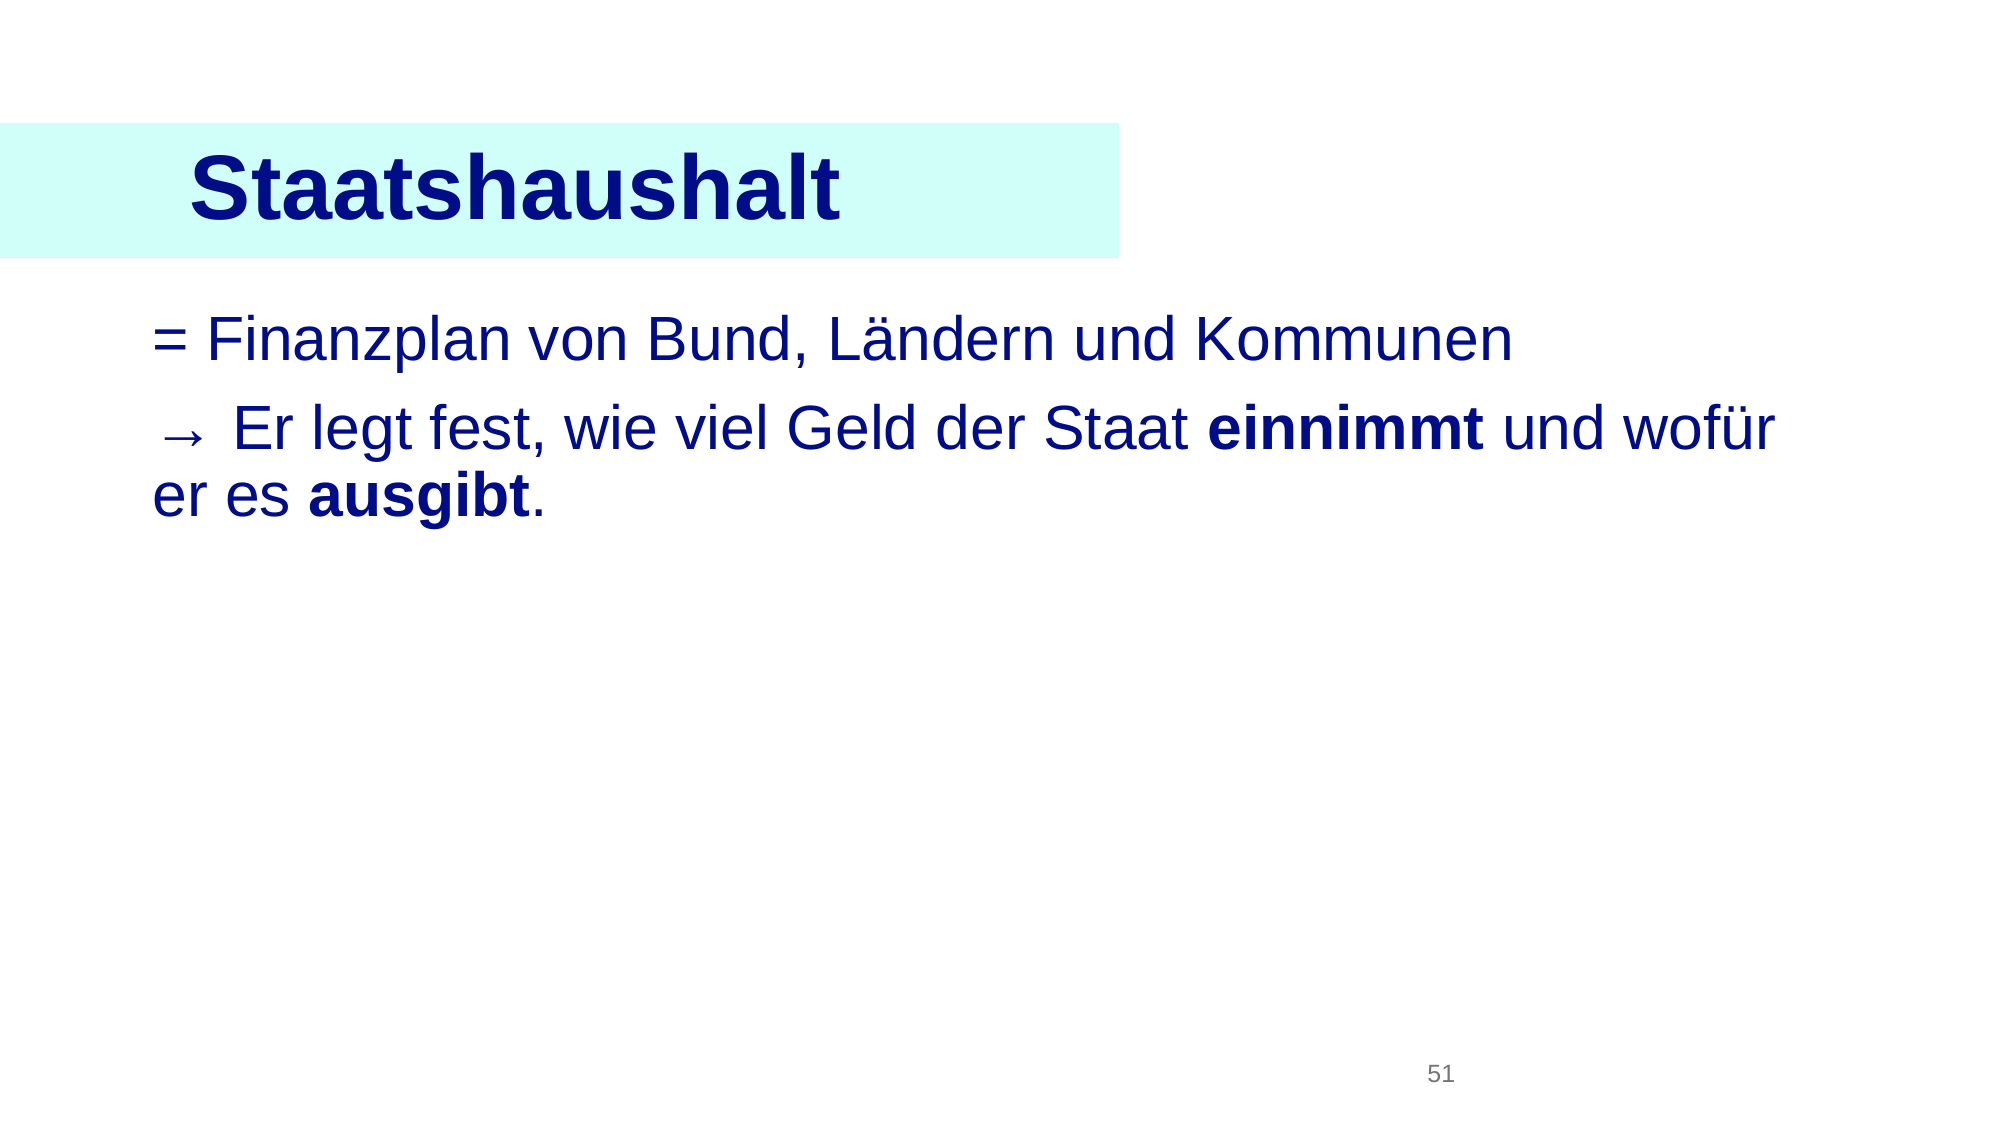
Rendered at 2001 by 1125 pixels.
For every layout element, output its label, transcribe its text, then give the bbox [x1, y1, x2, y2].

list Staatshaushalt [137, 129, 1093, 258]
list = Finanzplan von Bund, Ländern und Kommunen → Er legt fest, wie viel Geld der Staat einnimmt und wofür er es ausgibt. [137, 299, 1863, 1014]
